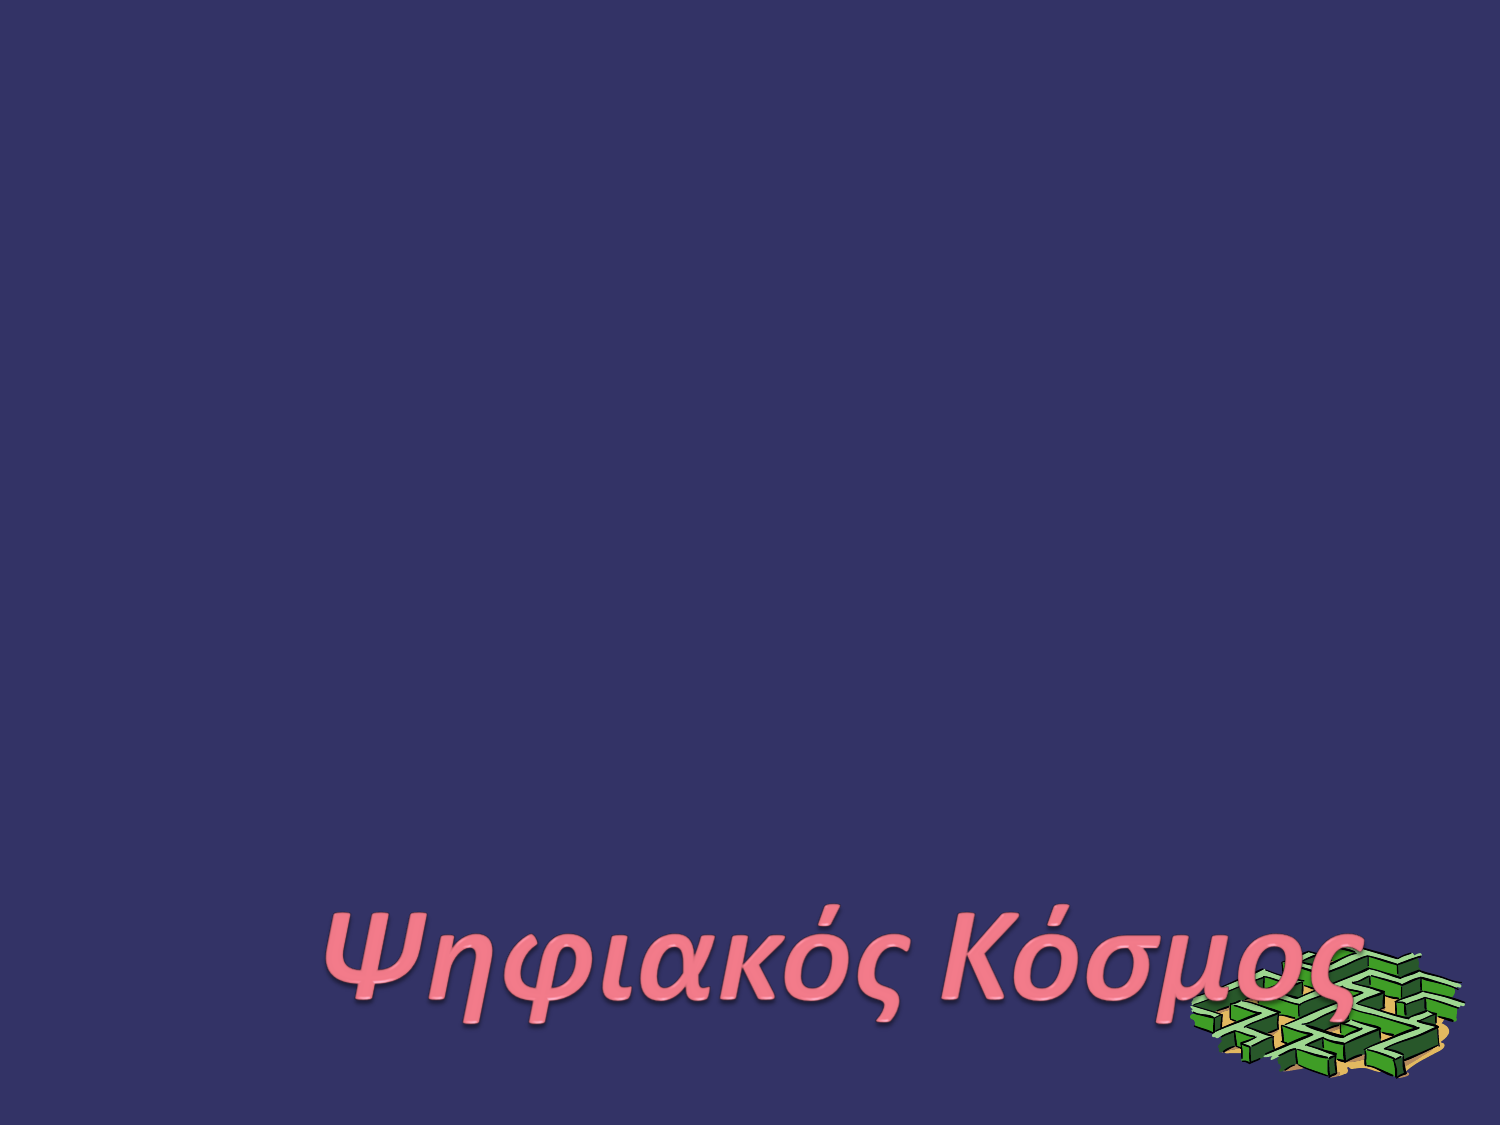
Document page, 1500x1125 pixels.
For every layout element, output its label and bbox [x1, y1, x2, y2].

picture [76, 825, 1453, 1125]
